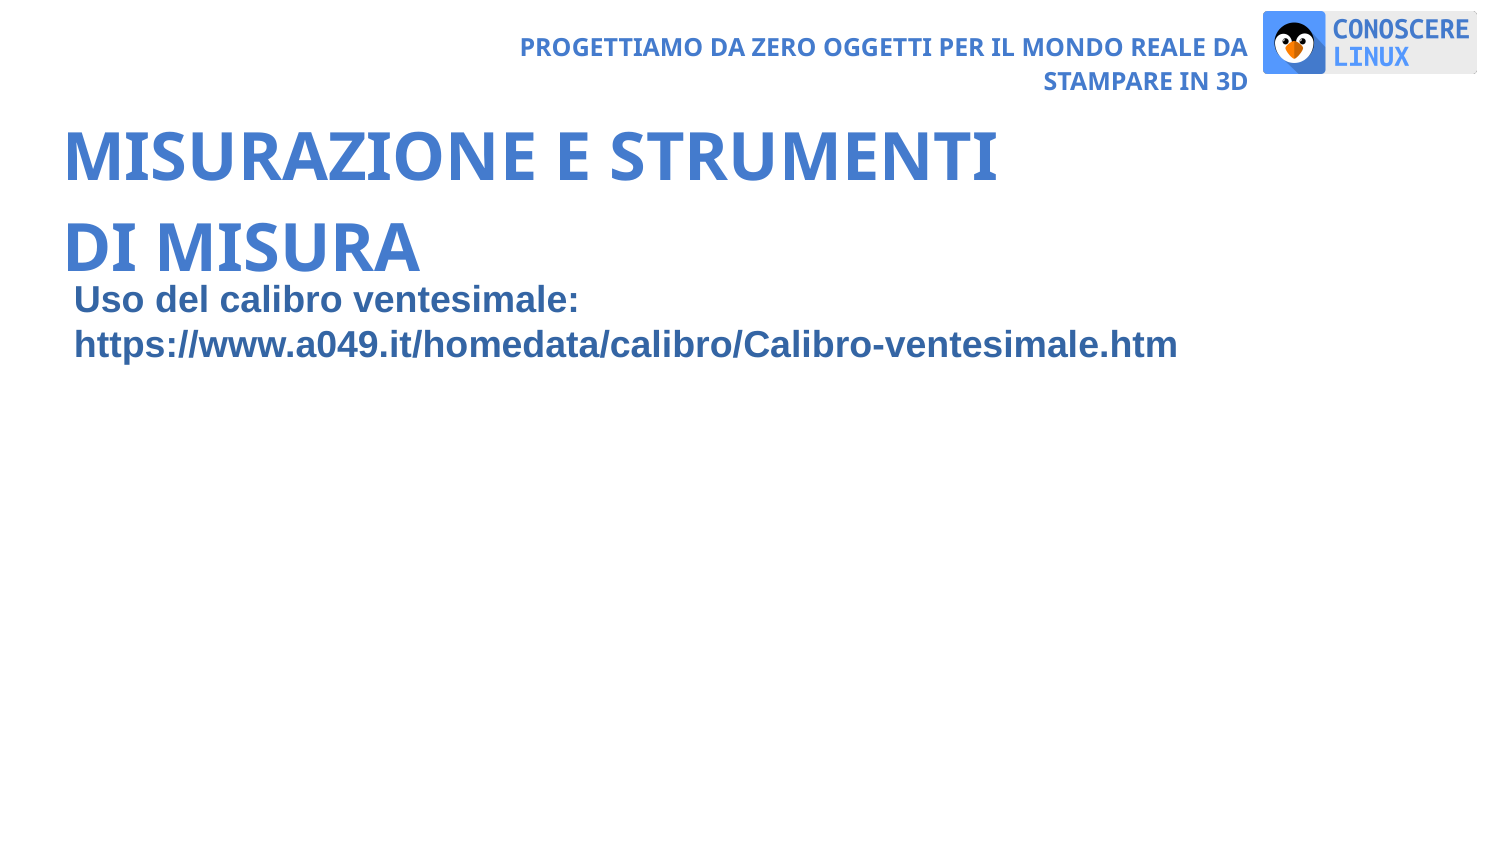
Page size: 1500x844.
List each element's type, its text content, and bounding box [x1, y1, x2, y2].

picture [1263, 11, 1477, 74]
title Uso del calibro ventesimale: https://www.a049.it/homedata/calibro/Calibro-ventesimale.htm [59, 354, 1312, 426]
text_box MISURAZIONE E STRUMENTI DI MISURA [47, 102, 1075, 189]
text_box PROGETTIAMO DA ZERO OGGETTI PER IL MONDO REALE DA STAMPARE IN 3D [437, 21, 1264, 91]
